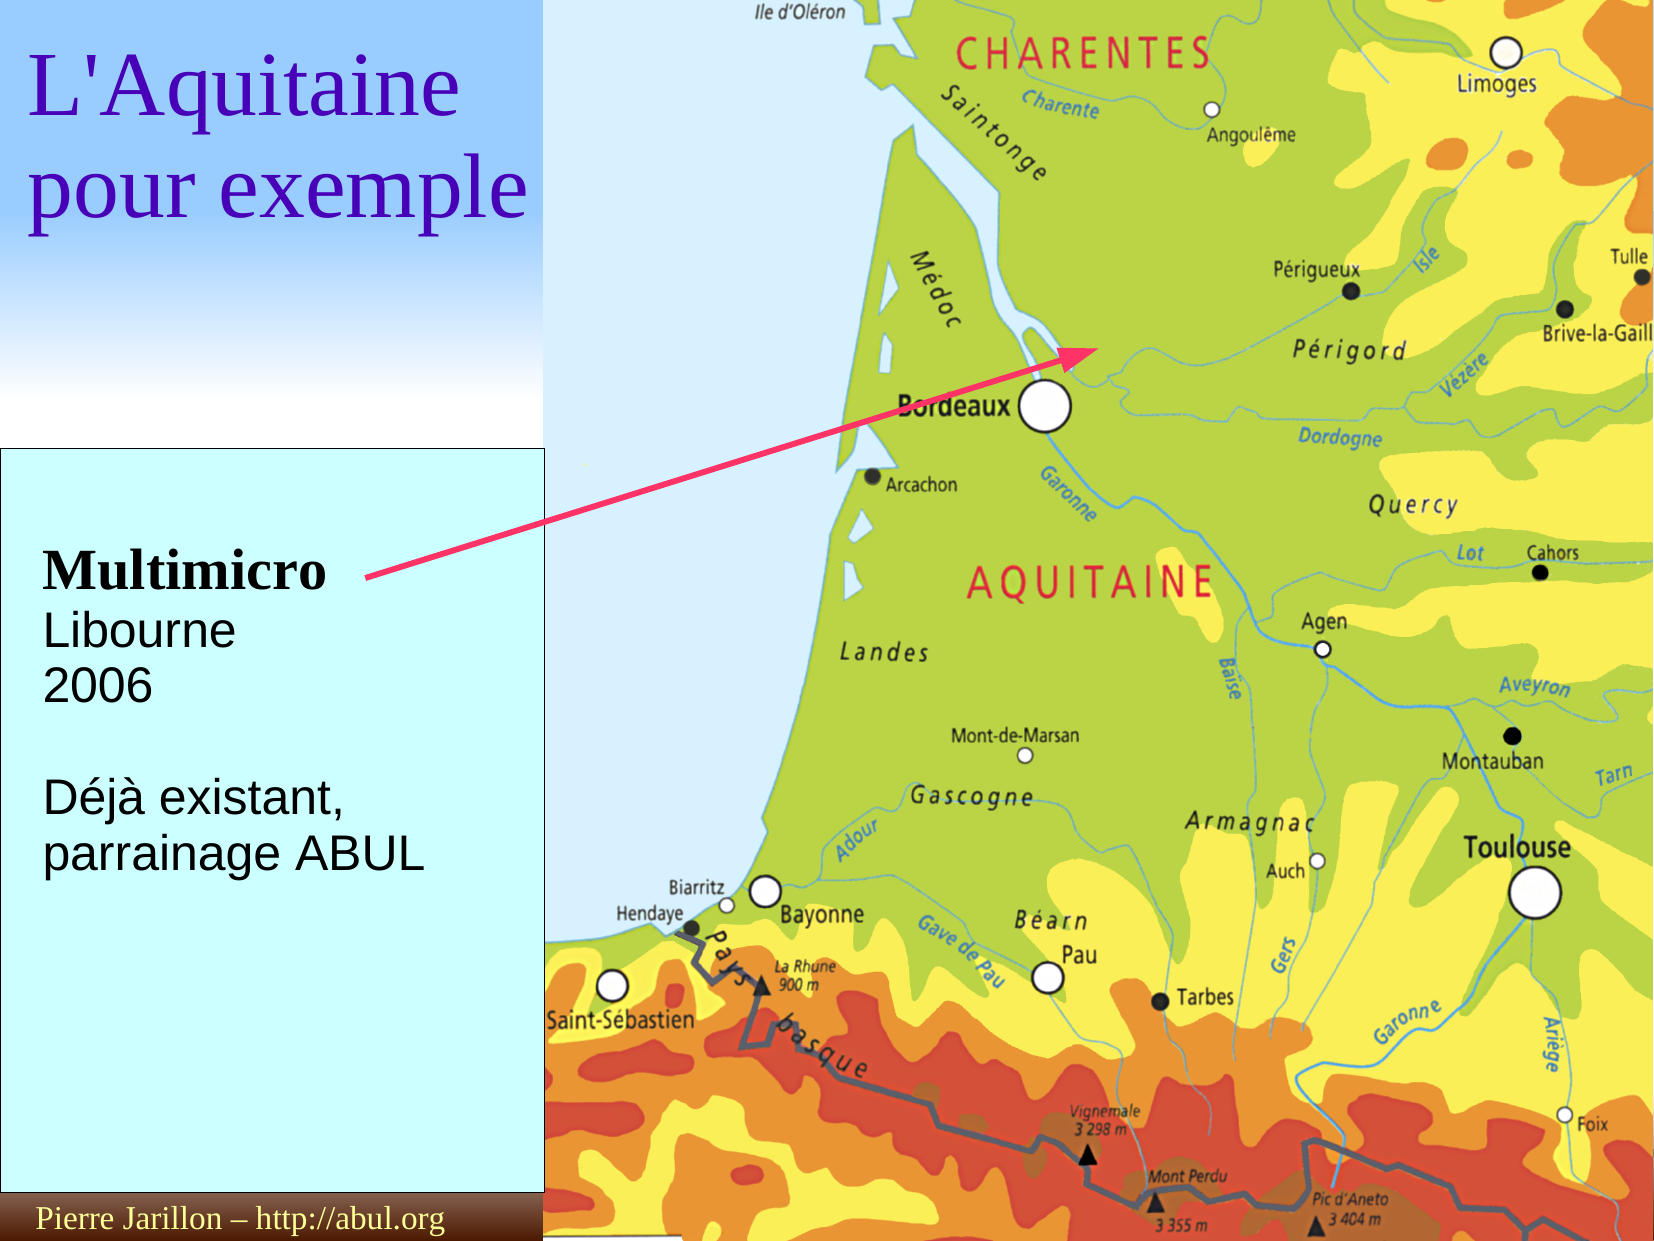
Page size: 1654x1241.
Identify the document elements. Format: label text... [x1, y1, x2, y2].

text_box Multimicro Libourne 2006 Déjà existant, parrainage ABUL [42, 537, 508, 1110]
text_box [0, 448, 545, 1193]
title L'Aquitaine pour exemple [27, 33, 1440, 237]
picture [543, 0, 1653, 1241]
text_box [308, 386, 314, 442]
